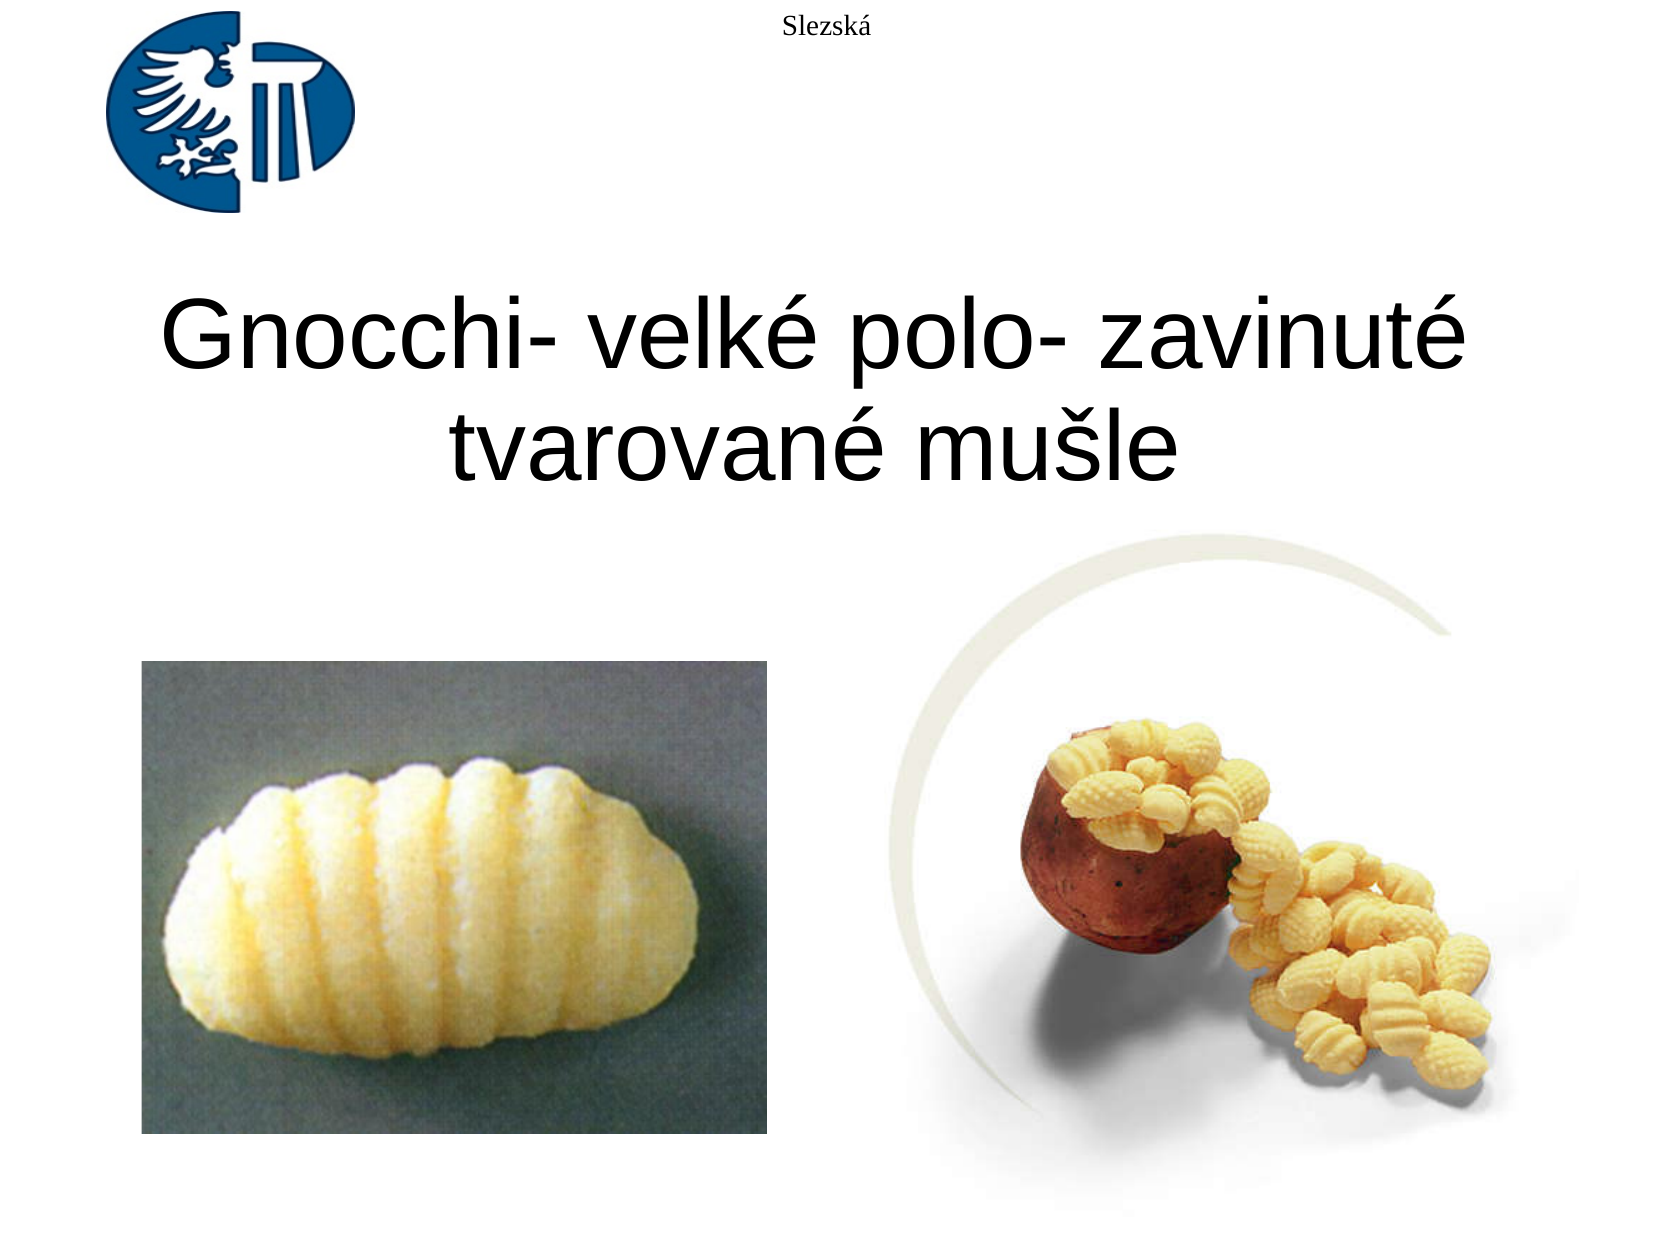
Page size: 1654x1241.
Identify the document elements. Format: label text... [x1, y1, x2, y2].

picture [106, 11, 355, 213]
title Gnocchi- velké polo- zavinuté tvarované mušle [70, 224, 1559, 556]
picture [141, 661, 767, 1134]
picture [862, 519, 1579, 1217]
